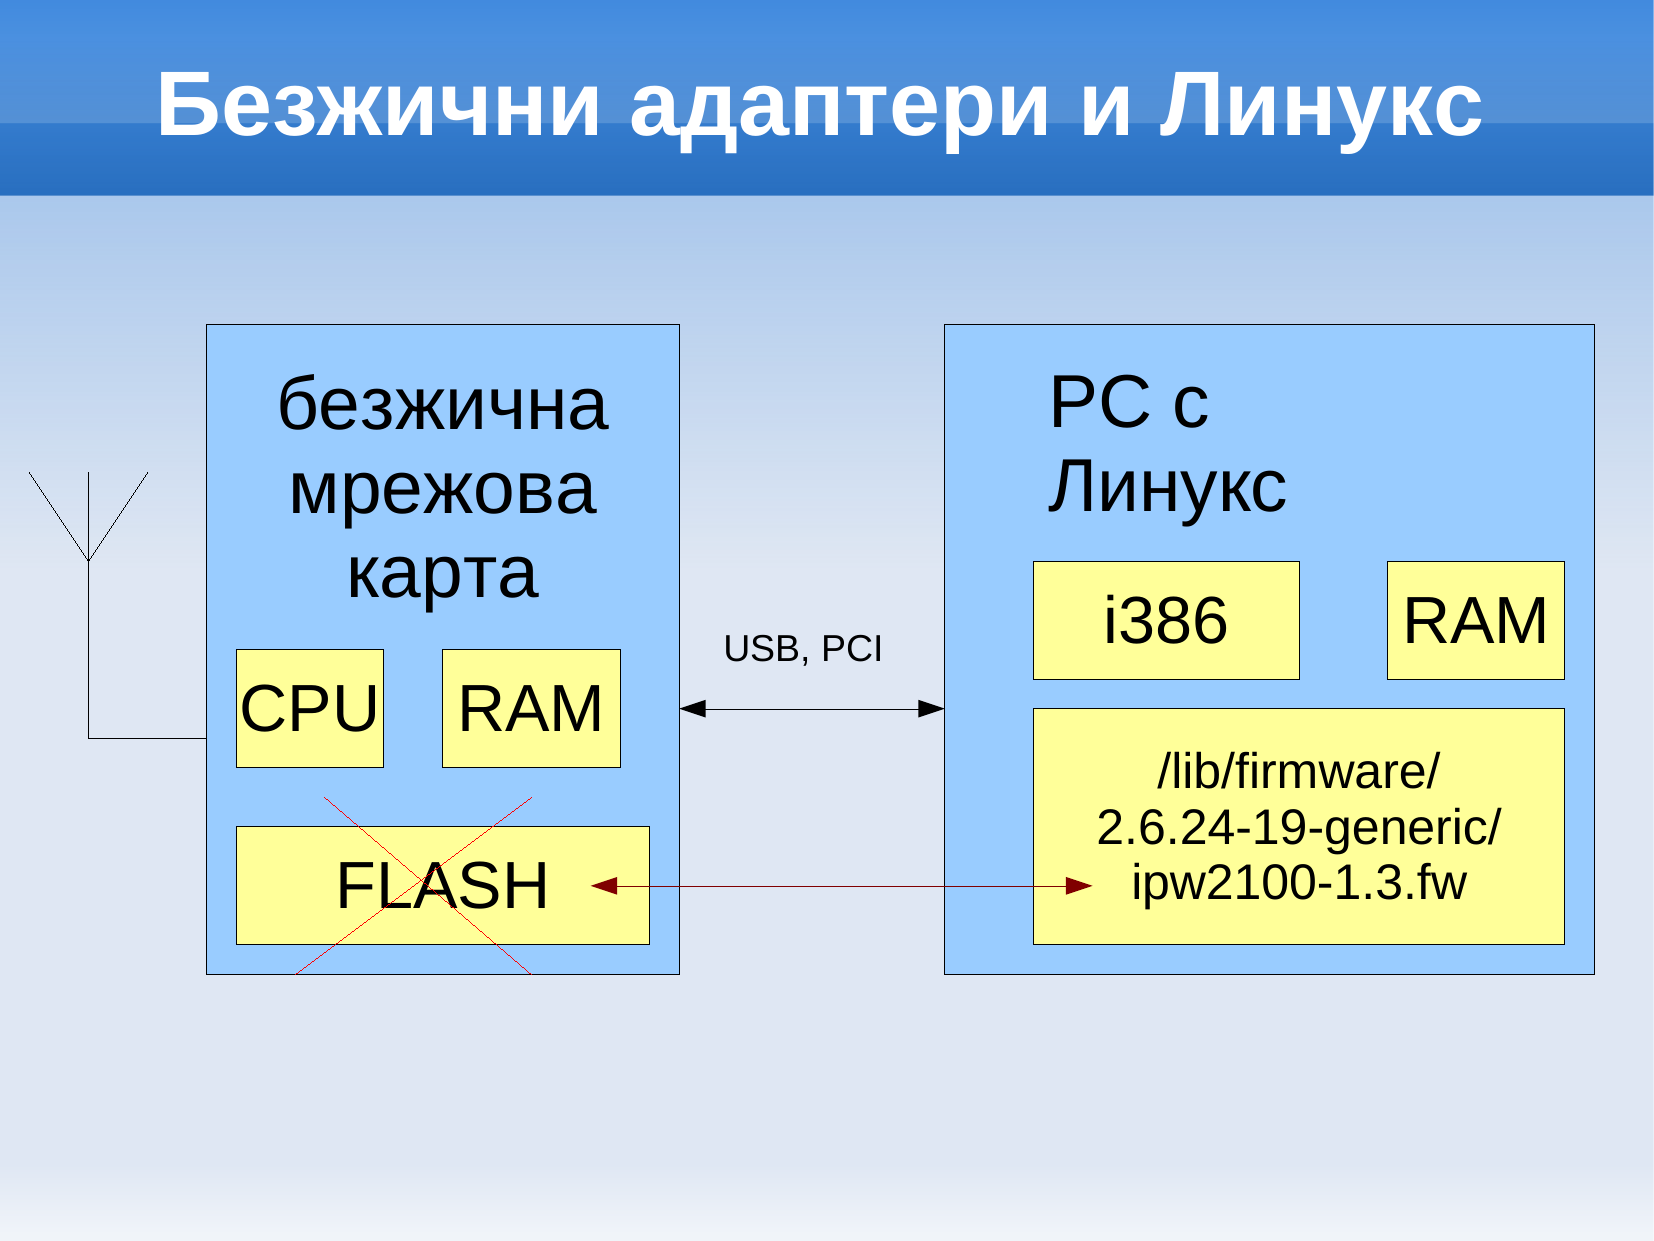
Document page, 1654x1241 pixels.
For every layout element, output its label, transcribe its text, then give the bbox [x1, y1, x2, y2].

text_box CPU [236, 649, 384, 768]
picture [0, 0, 1654, 1241]
title Безжични адаптери и Линукс [76, 7, 1565, 200]
text_box /lib/firmware/ 2.6.24-19-generic/ ipw2100-1.3.fw [1033, 708, 1565, 945]
text_box [206, 324, 680, 975]
text_box [944, 324, 1595, 975]
text_box i386 [1033, 561, 1300, 680]
text_box RAM [442, 649, 621, 768]
text_box безжична мрежова карта [236, 354, 650, 649]
text_box RAM [1387, 561, 1565, 680]
text_box FLASH [236, 826, 650, 945]
text_box USB, PCI [708, 620, 916, 682]
text_box PC с Линукс [1033, 352, 1447, 562]
